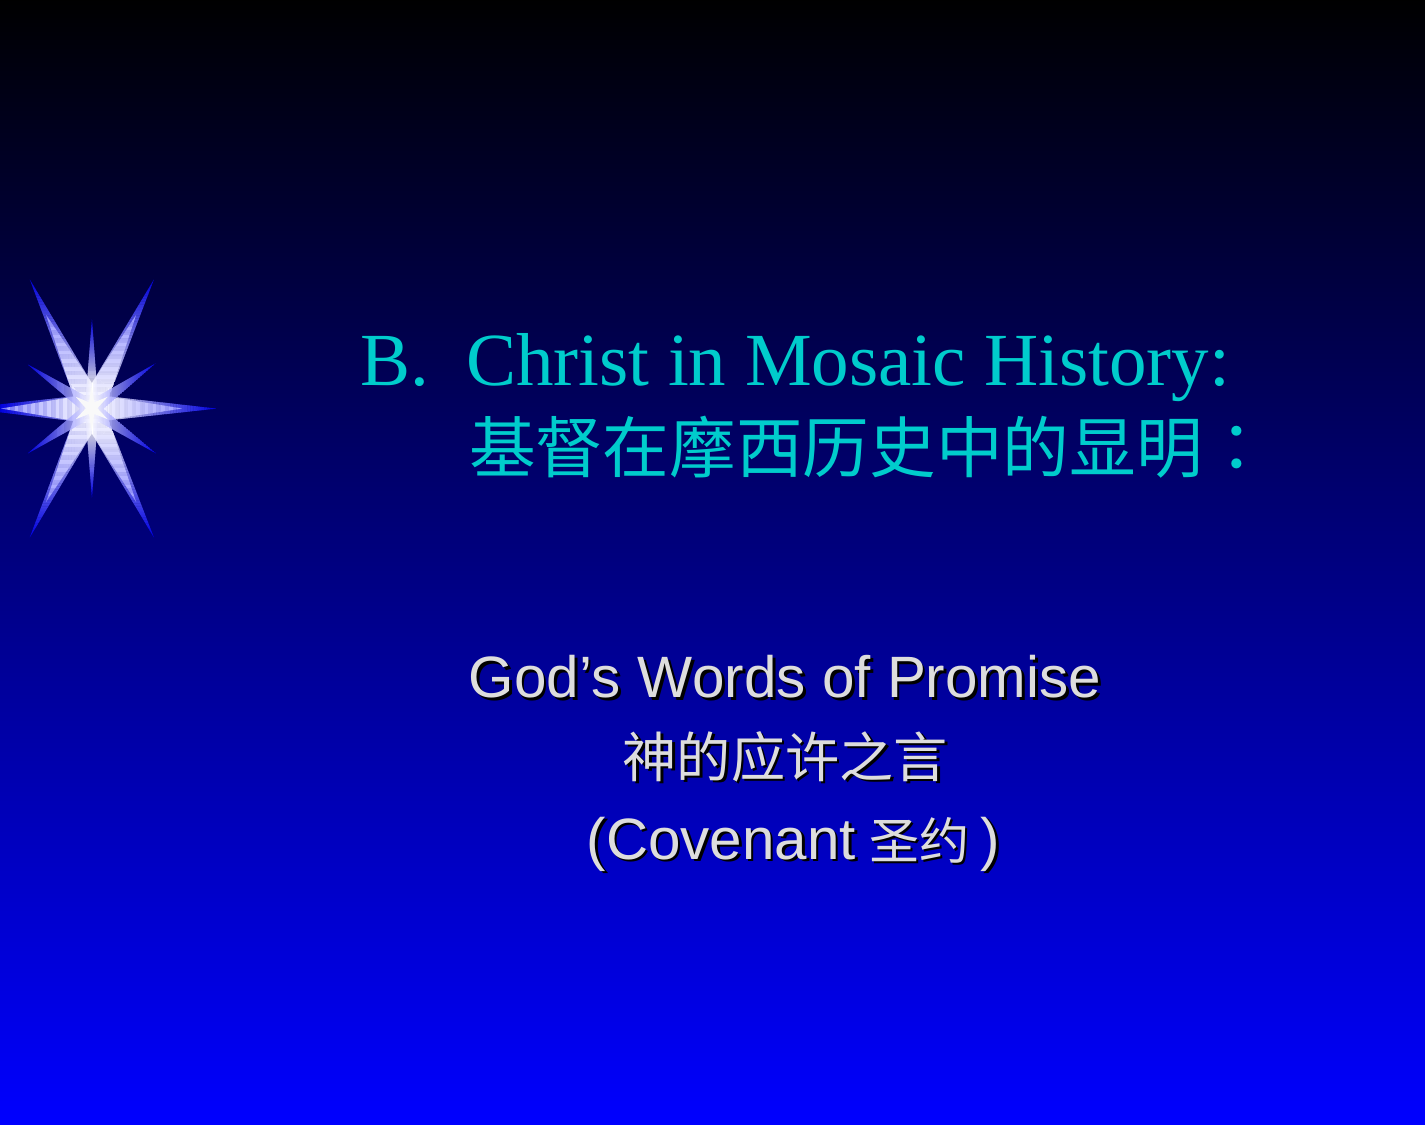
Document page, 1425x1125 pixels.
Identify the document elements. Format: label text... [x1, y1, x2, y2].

subtitle God’s Words of Promise 神的应许之言 (Covenant圣约) [286, 637, 1285, 926]
title B. Christ in Mosaic History: 基督在摩西历史中的显明： [190, 312, 1402, 500]
